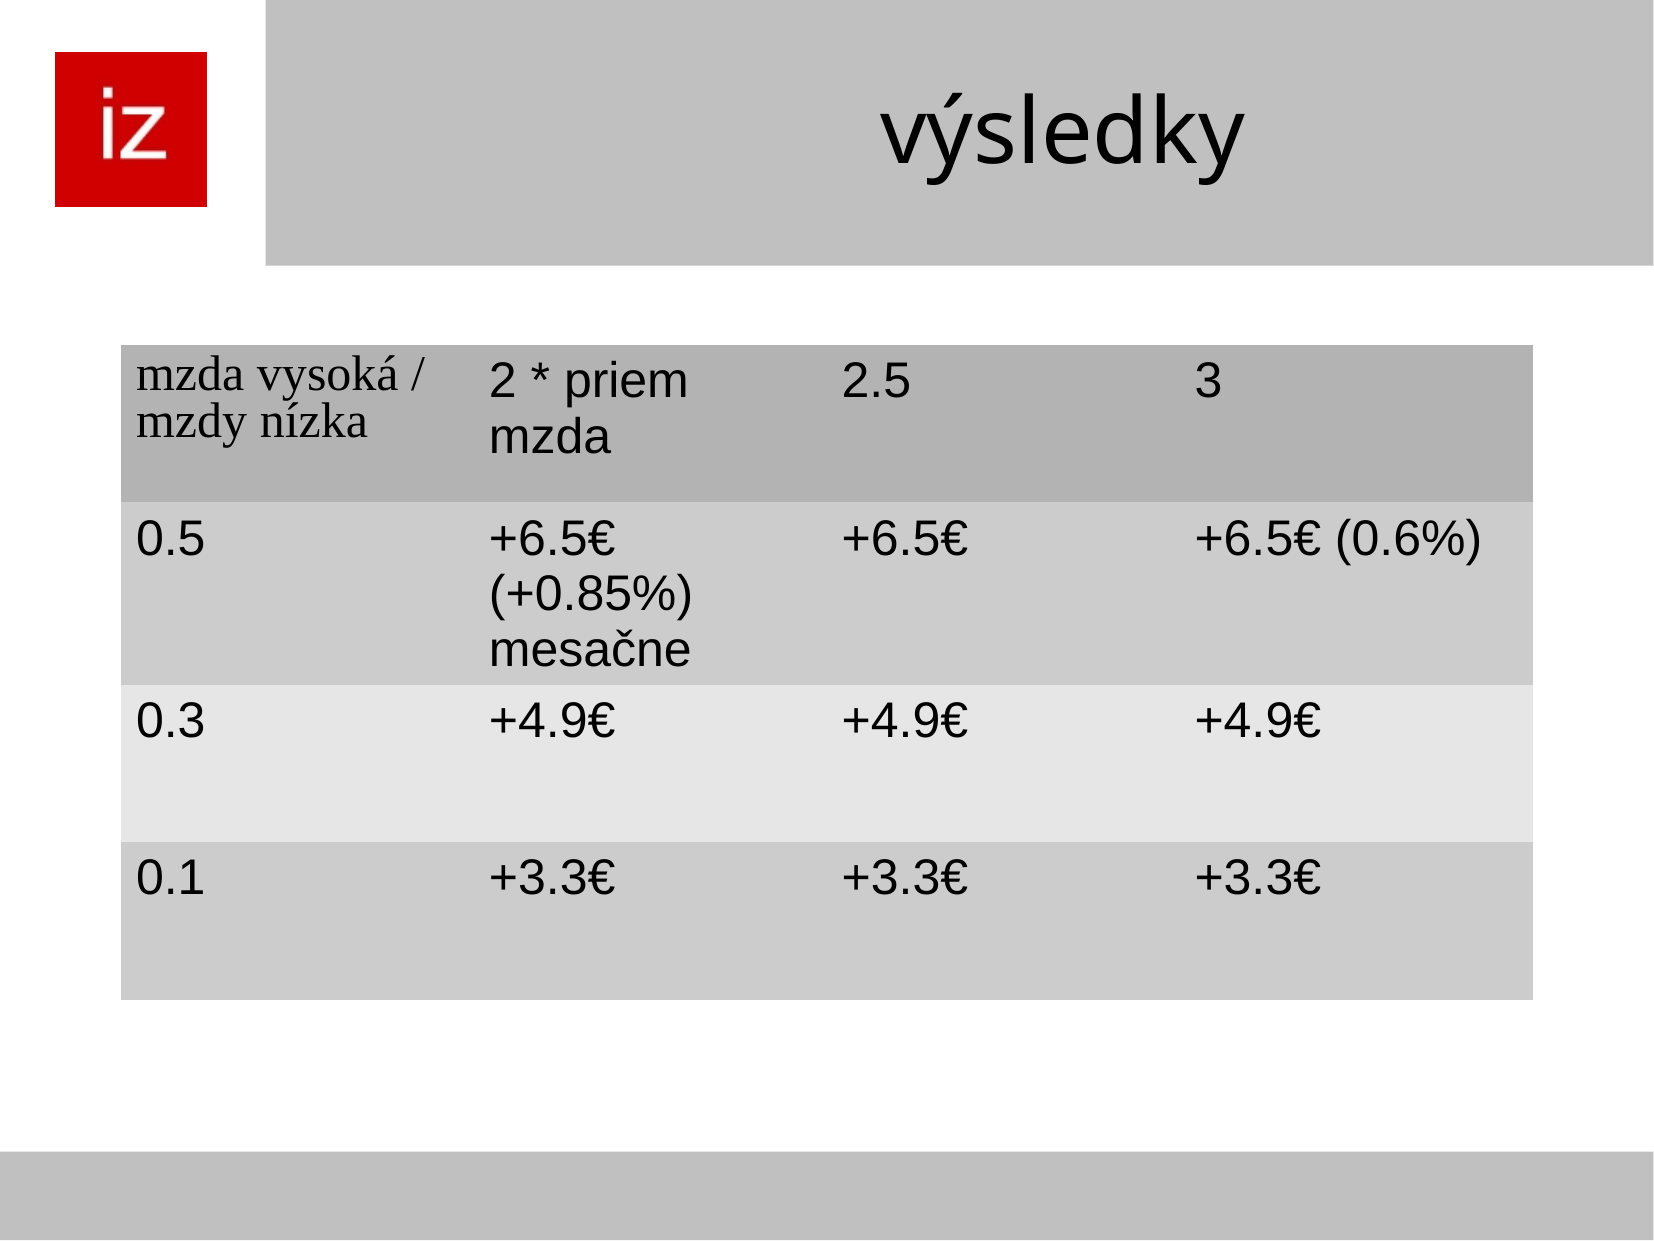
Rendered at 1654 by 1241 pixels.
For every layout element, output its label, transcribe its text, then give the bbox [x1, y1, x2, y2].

table_cell 0.5 [121, 502, 474, 685]
picture [55, 52, 207, 207]
table_cell +6.5€ (+0.85%) mesačne [474, 502, 827, 685]
table_header 2 * priem mzda [474, 345, 827, 502]
table_cell +3.3€ [827, 842, 1180, 1000]
table_cell 0.1 [121, 842, 474, 1000]
table_cell +6.5€ (0.6%) [1180, 502, 1533, 685]
table_cell +4.9€ [474, 685, 827, 842]
table_cell +4.9€ [1180, 685, 1533, 842]
table_cell +3.3€ [1180, 842, 1533, 1000]
table_cell +3.3€ [474, 842, 827, 1000]
table_cell +6.5€ [827, 502, 1180, 685]
title výsledky [561, 29, 1565, 237]
table_header 2.5 [827, 345, 1180, 502]
table_cell 0.3 [121, 685, 474, 842]
table_header mzda vysoká / mzdy nízka [121, 345, 474, 502]
table_cell +4.9€ [827, 685, 1180, 842]
table_header 3 [1180, 345, 1533, 502]
